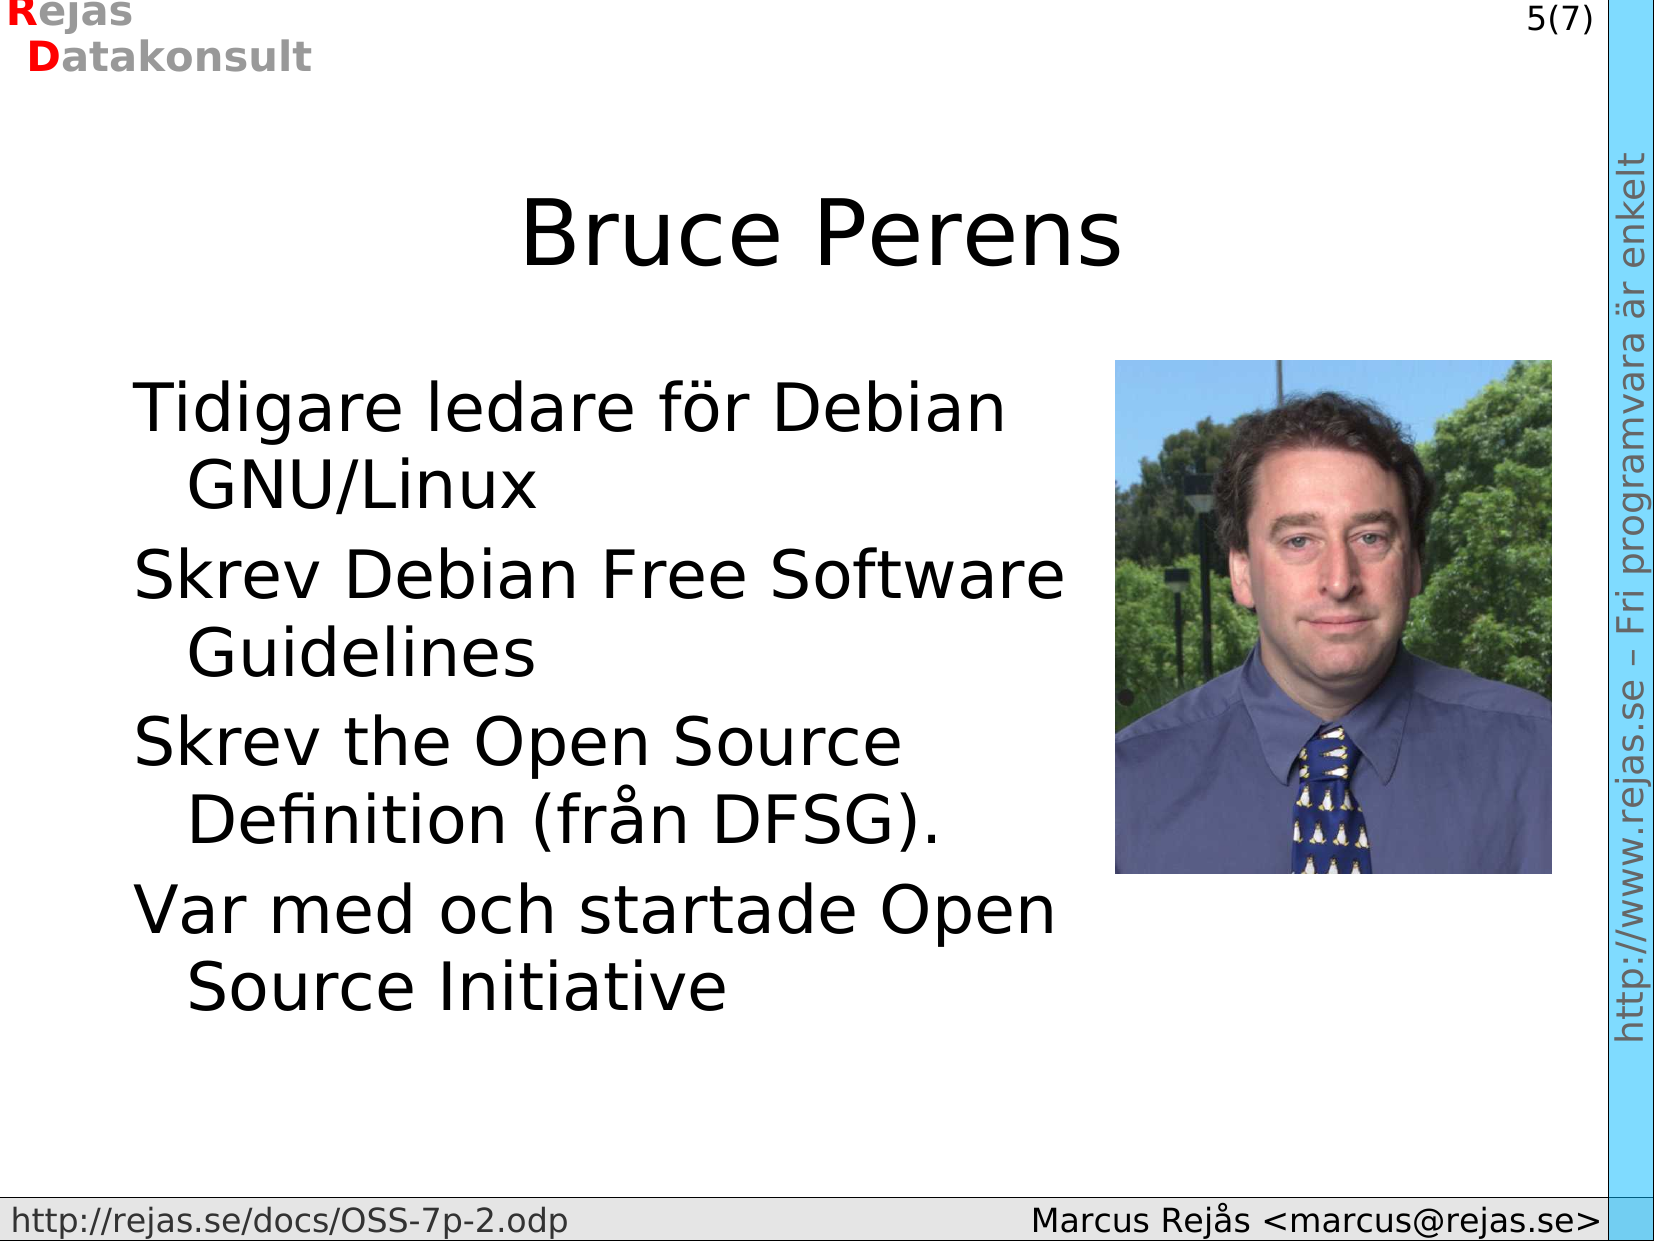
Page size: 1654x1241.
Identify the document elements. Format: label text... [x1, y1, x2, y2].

list Tidigare ledare för Debian GNU/Linux Skrev Debian Free Software Guidelines Skrev the Open Source Definition (från DFSG). Var med och startade Open Source Initiative [115, 368, 1110, 1165]
picture [1115, 360, 1552, 874]
title Bruce Perens [115, 130, 1528, 338]
